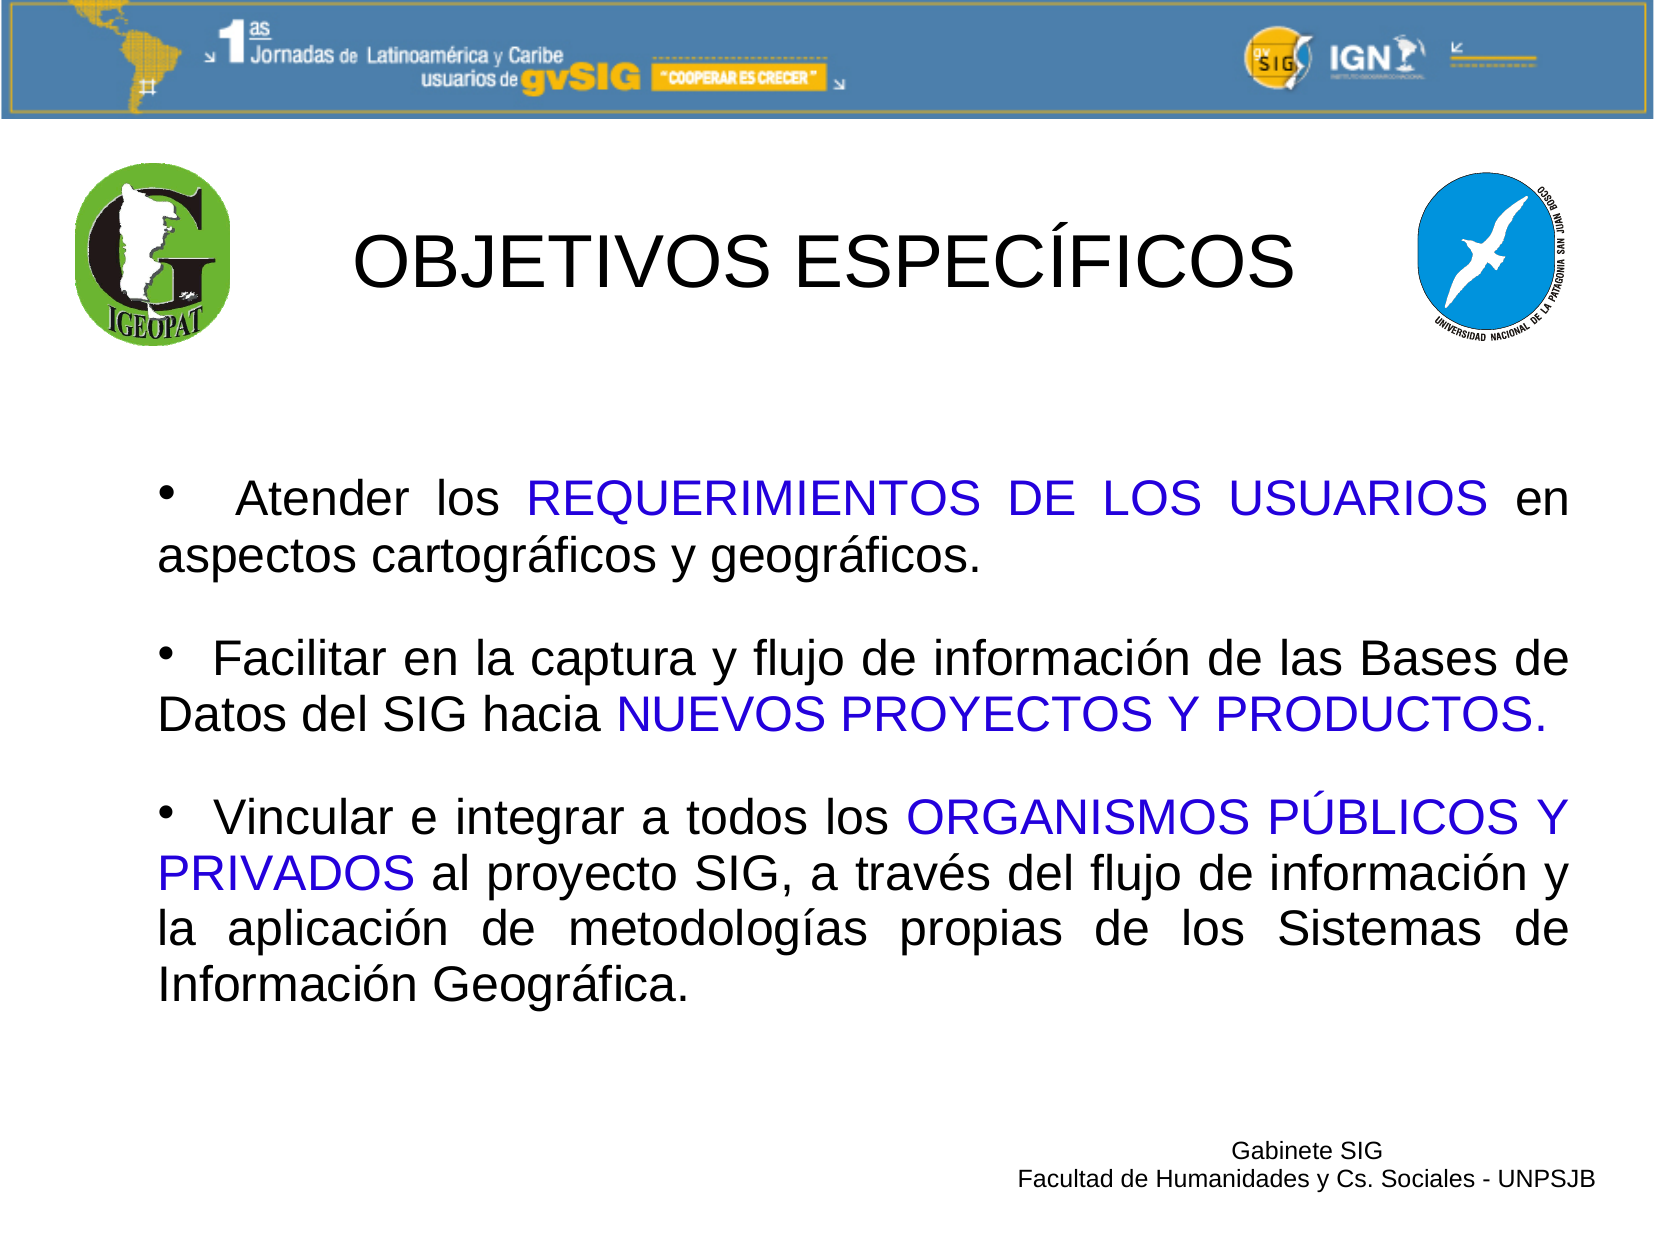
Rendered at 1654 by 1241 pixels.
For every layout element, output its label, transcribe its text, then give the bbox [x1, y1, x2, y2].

text_box [1490, 322, 1531, 341]
text_box [1435, 316, 1486, 341]
picture [0, 0, 1654, 119]
text_box [1419, 174, 1554, 329]
title OBJETIVOS ESPECÍFICOS [262, 163, 1388, 357]
text_box [1530, 312, 1542, 325]
text_box [1540, 303, 1552, 314]
text_box Gabinete SIG Facultad de Humanidades y Cs. Sociales - UNPSJB [997, 1128, 1618, 1200]
subtitle Atender los REQUERIMIENTOS DE LOS USUARIOS en aspectos cartográficos y geográficos. Facilitar en la captura y flujo de información de las Bases de Datos del SIG hacia NUEVOS PROYECTOS Y PRODUCTOS. Vincular e integrar a todos los ORGANISMOS PÚBLICOS Y PRIVADOS al proyecto SIG, a través del flujo de información y la aplicación de metodologías propias de los Sistemas de Información Geográfica. [82, 374, 1571, 1102]
text_box [1548, 259, 1565, 302]
text_box [1552, 213, 1565, 234]
text_box [1556, 238, 1565, 254]
picture [75, 163, 230, 346]
text_box [1537, 186, 1558, 211]
